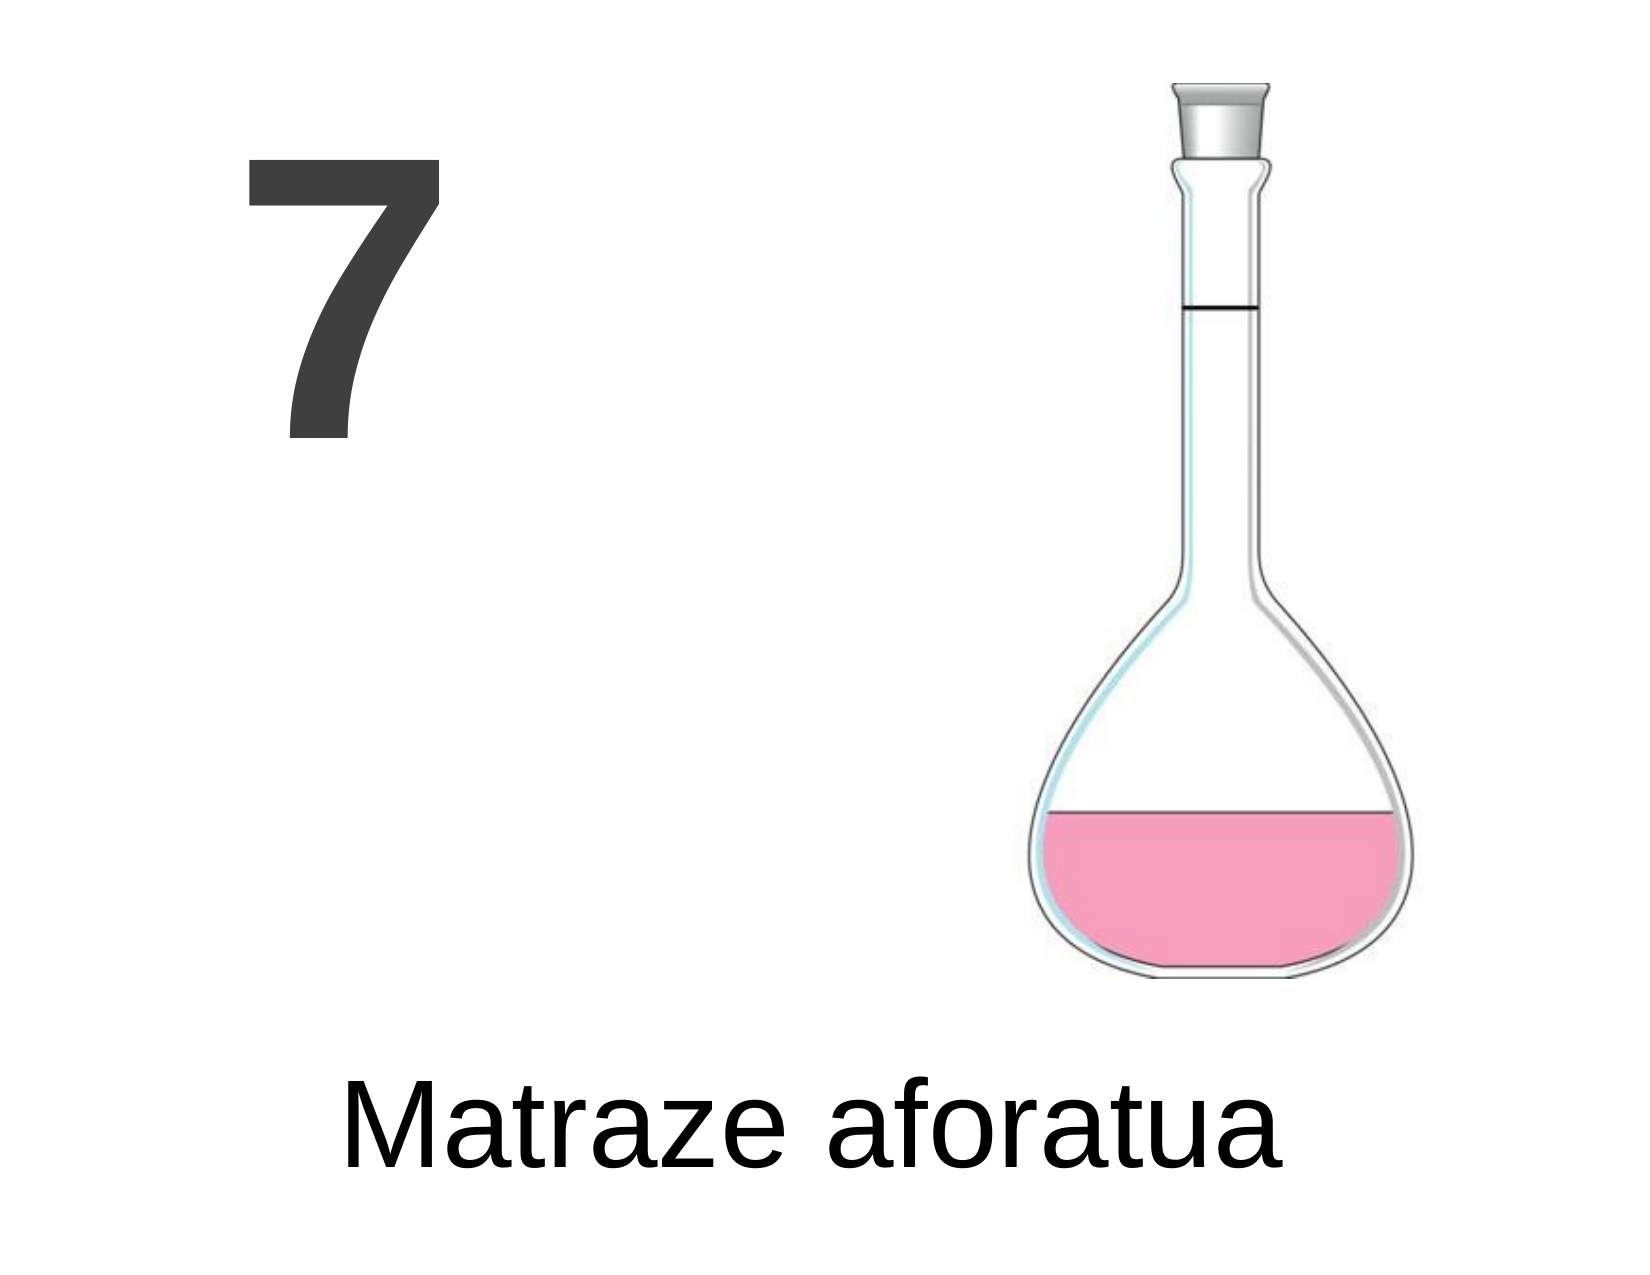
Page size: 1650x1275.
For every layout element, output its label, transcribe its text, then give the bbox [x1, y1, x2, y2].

text_box Matraze aforatua [280, 1035, 1341, 1202]
picture [985, 83, 1458, 979]
text_box 7 [91, 83, 600, 534]
